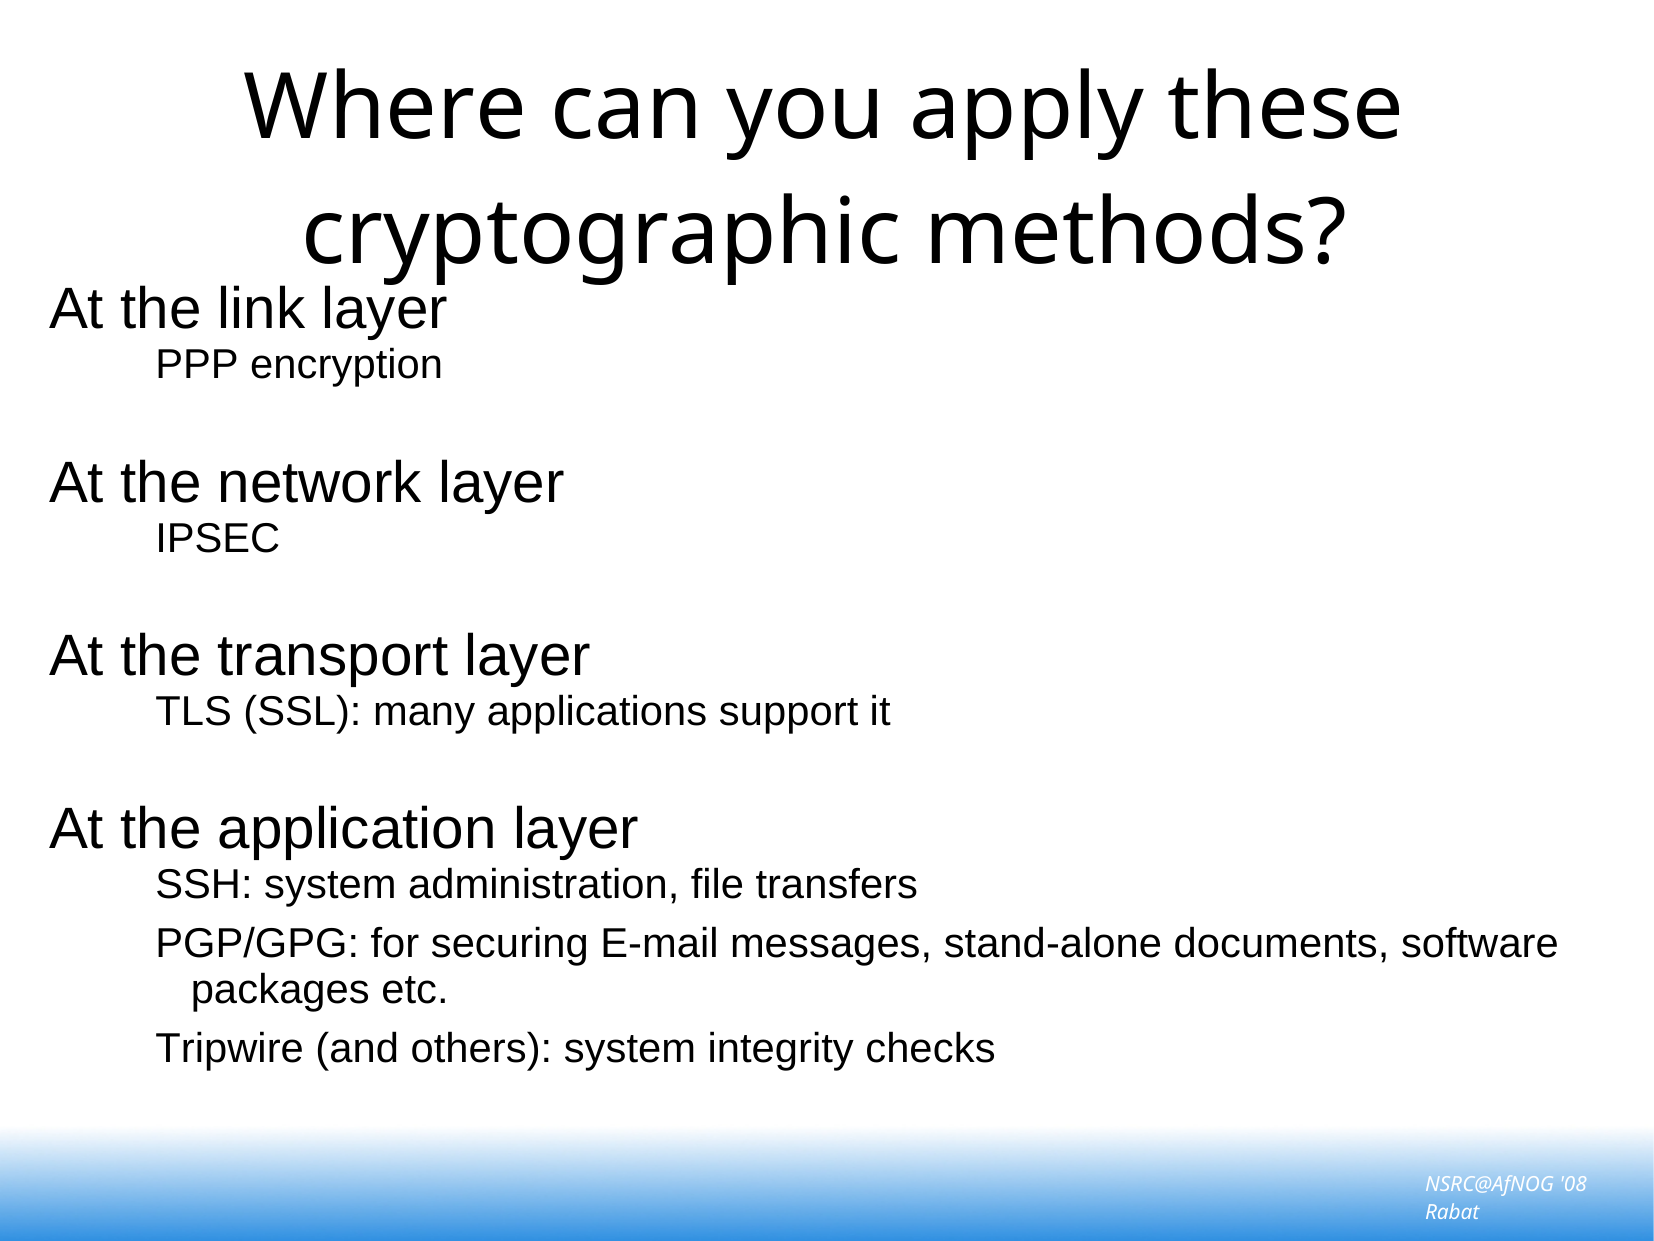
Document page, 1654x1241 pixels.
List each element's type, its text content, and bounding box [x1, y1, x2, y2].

list At the link layer PPP encryption At the network layer IPSEC At the transport layer TLS (SSL): many applications support it At the application layer SSH: system administration, file transfers PGP/GPG: for securing E-mail messages, stand-alone documents, software packages etc. Tripwire (and others): system integrity checks [13, 276, 1567, 1171]
picture [0, 1124, 1654, 1241]
title Where can you apply these cryptographic methods? [112, 40, 1538, 255]
